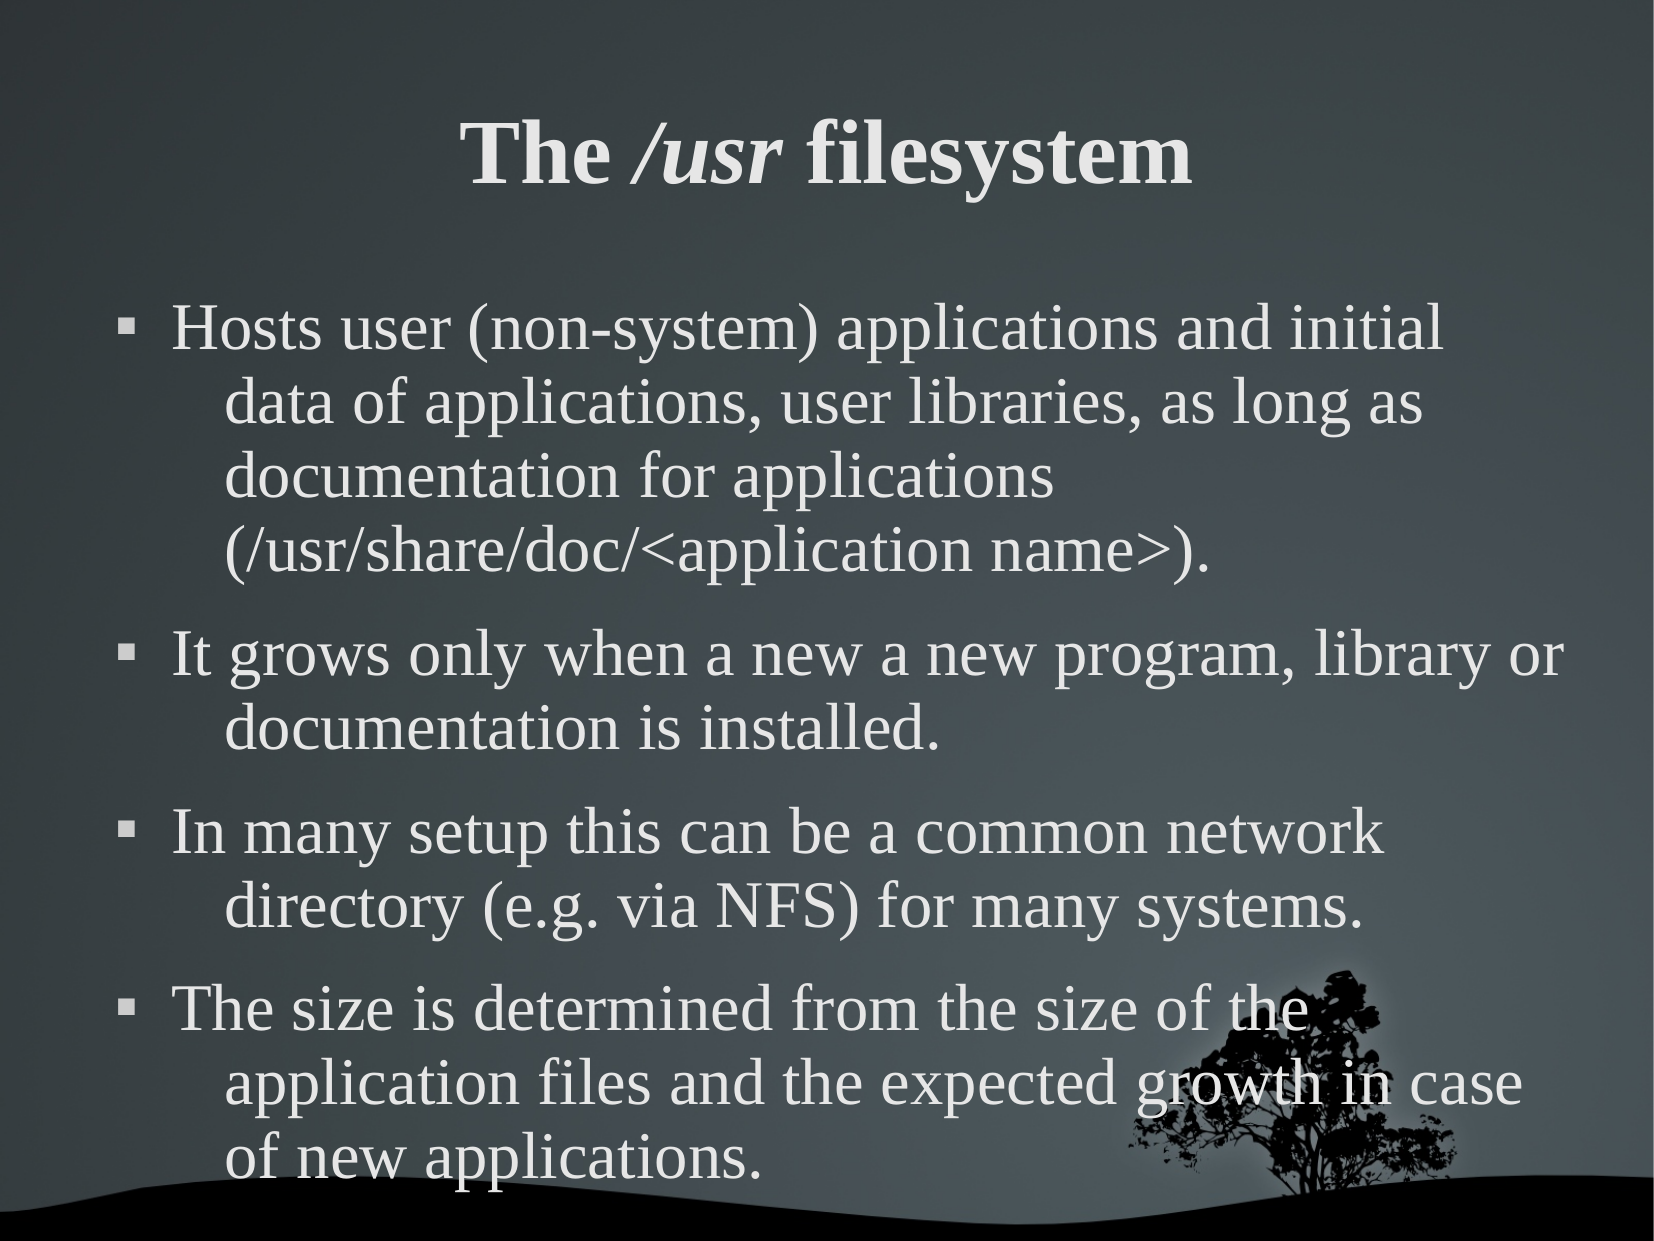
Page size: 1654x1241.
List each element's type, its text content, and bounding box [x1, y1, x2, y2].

picture [0, 0, 1654, 1241]
title The /usr filesystem [82, 49, 1571, 257]
list Hosts user (non-system) applications and initial data of applications, user libraries, as long as documentation for applications (/usr/share/doc/<application name>). It grows only when a new a new program, library or documentation is installed. In many setup this can be a common network directory (e.g. via NFS) for many systems. The size is determined from the size of the application files and the expected growth in case of new applications. [82, 290, 1571, 1194]
